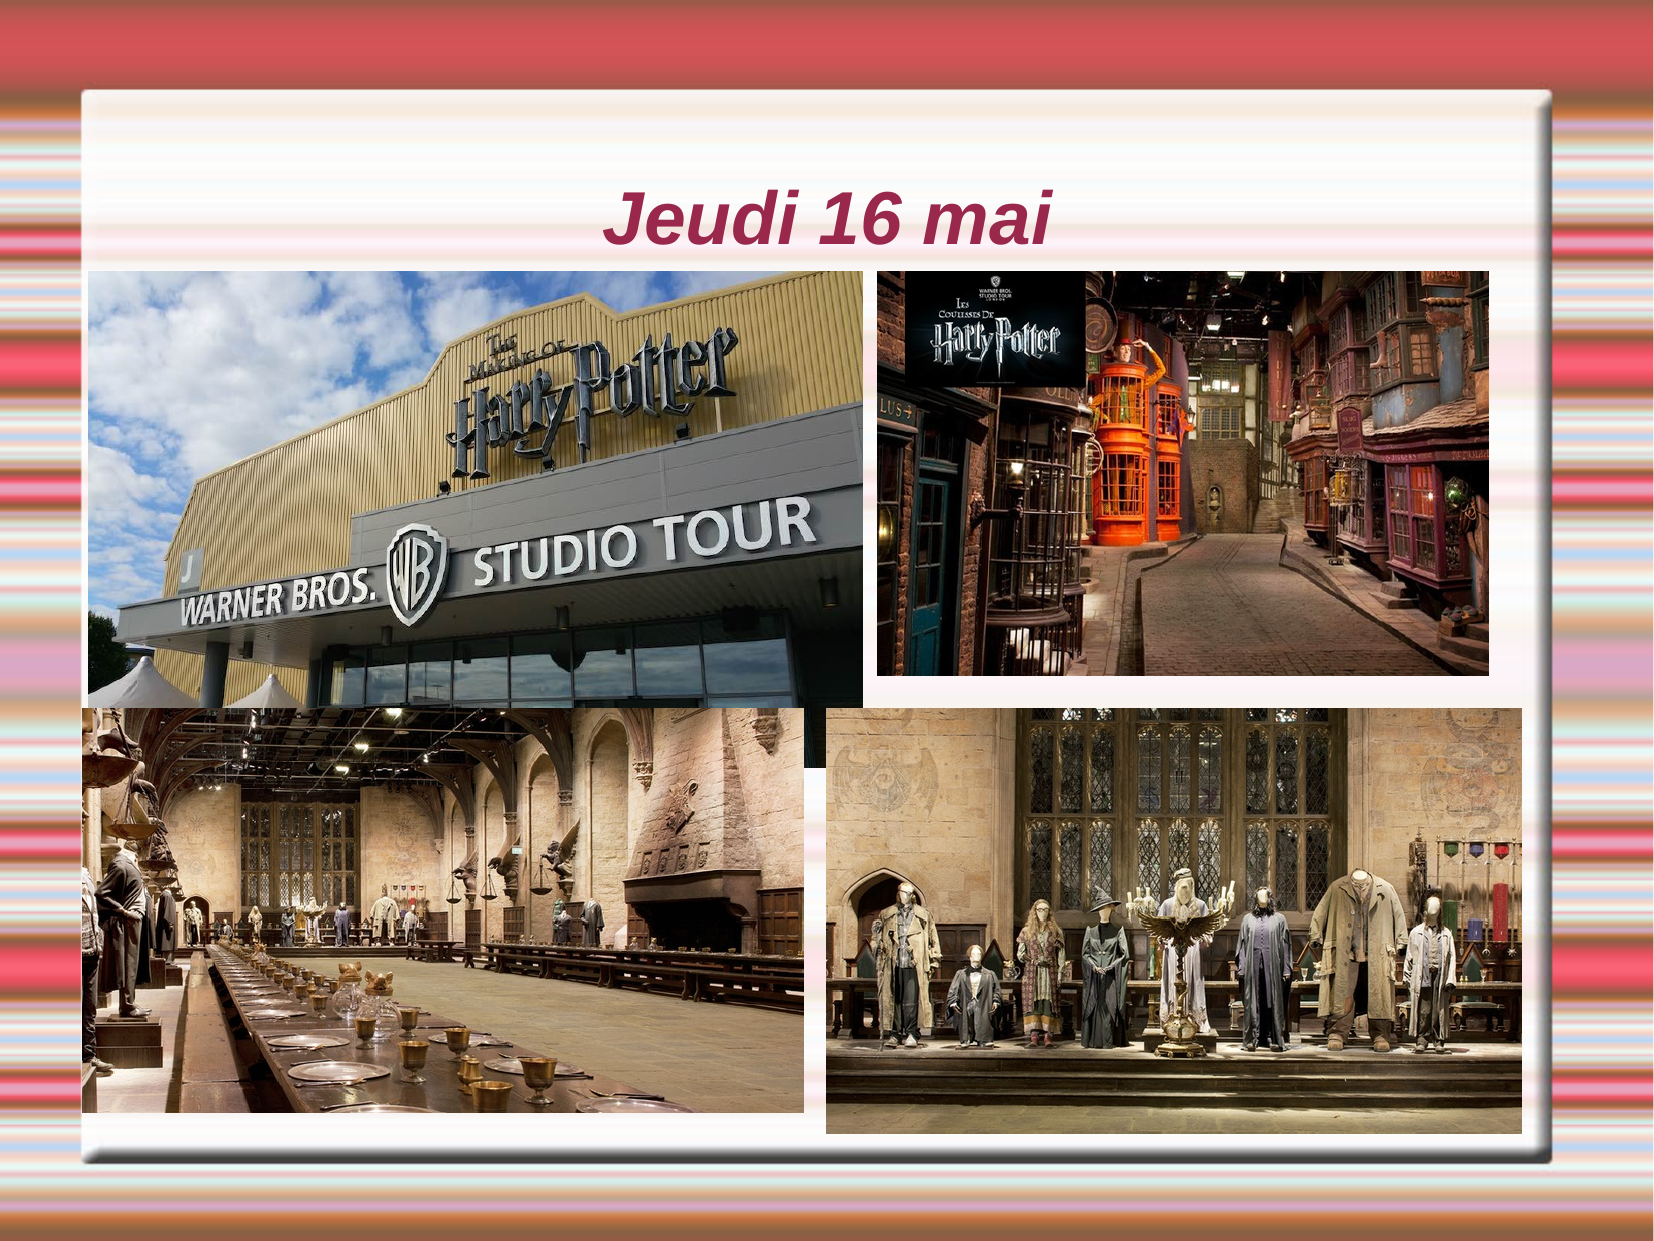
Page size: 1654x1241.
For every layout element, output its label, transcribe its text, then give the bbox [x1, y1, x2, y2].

title Jeudi 16 mai [121, 114, 1534, 322]
picture [0, 0, 1654, 1241]
